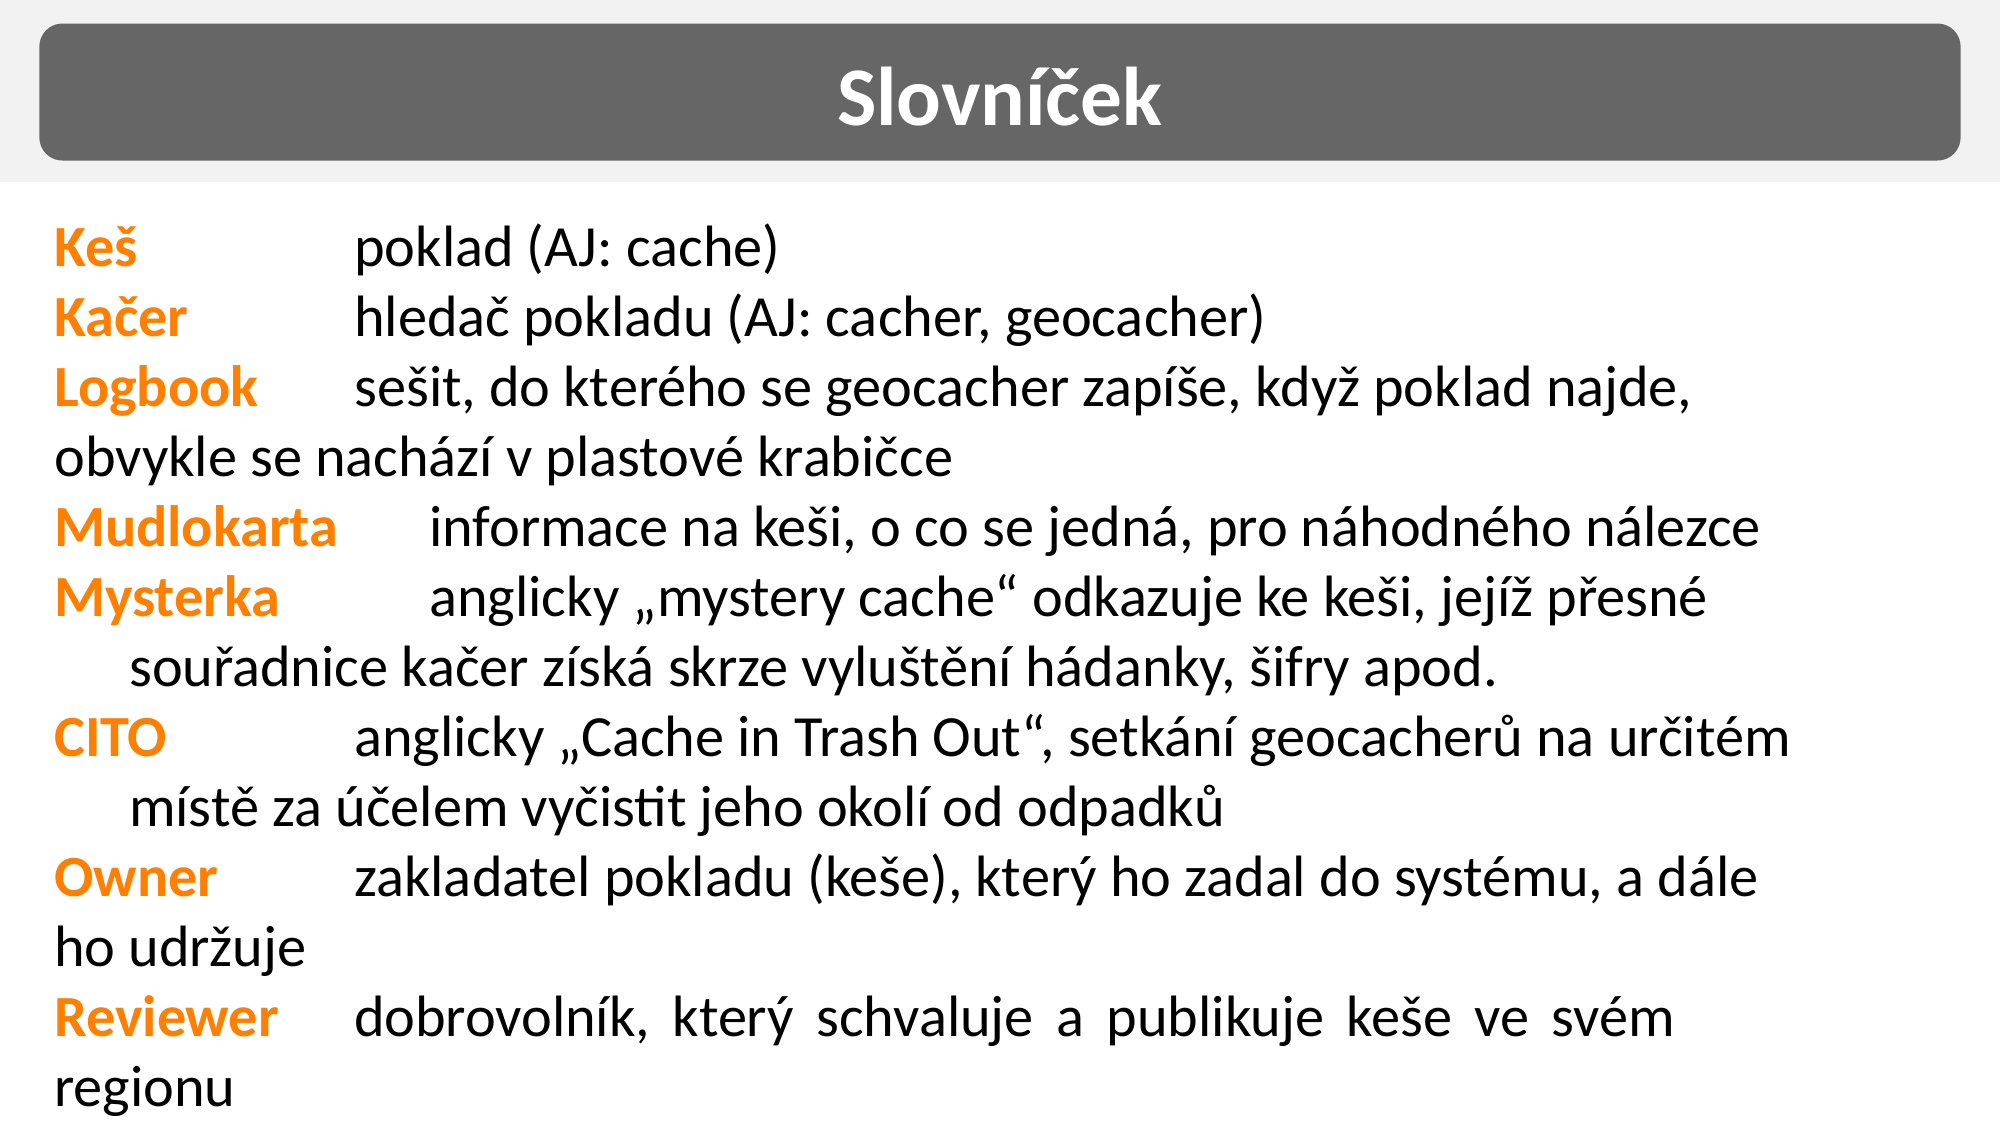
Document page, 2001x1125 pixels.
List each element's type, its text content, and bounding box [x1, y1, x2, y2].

text_box Slovníček [39, 23, 1961, 161]
text_box [0, 0, 2000, 182]
text_box Keš poklad (AJ: cache) Kačer hledač pokladu (AJ: cacher, geocacher) Logbook sešit, do kterého se geocacher zapíše, když poklad najde, obvykle se nachází v plastové krabičce Mudlokarta informace na keši, o co se jedná, pro náhodného nálezce Mysterka anglicky „mystery cache“ odkazuje ke keši, jejíž přesné souřadnice kačer získá skrze vyluštění hádanky, šifry apod. CITO anglicky „Cache in Trash Out“, setkání geocacherů na určitém místě za účelem vyčistit jeho okolí od odpadků Owner zakladatel pokladu (keše), který ho zadal do systému, a dále ho udržuje Reviewer dobrovolník, který schvaluje a publikuje keše ve svém regionu [39, 201, 1961, 1125]
